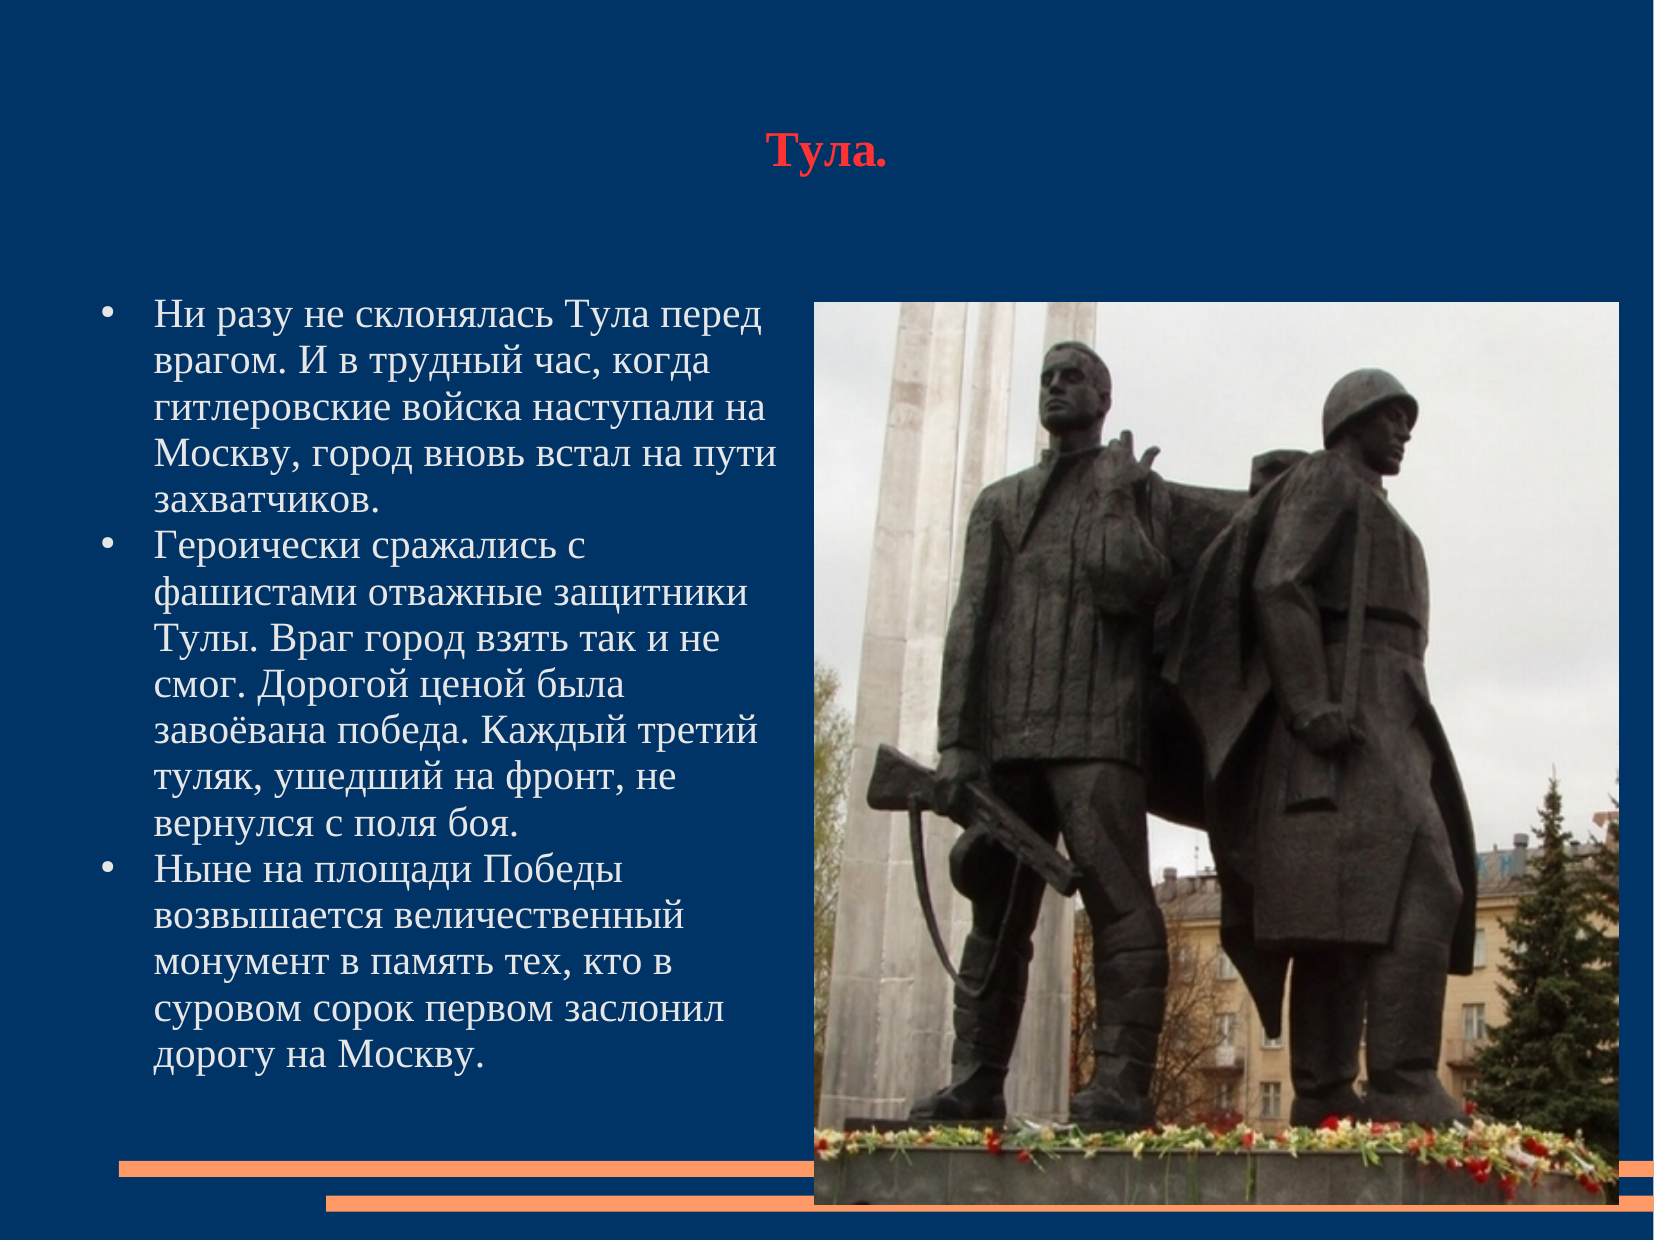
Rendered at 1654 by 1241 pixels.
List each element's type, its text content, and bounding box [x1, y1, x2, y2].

title Тула. [121, 46, 1534, 254]
picture [814, 302, 1619, 1205]
list Ни разу не склонялась Тула перед врагом. И в трудный час, когда гитлеровские войска наступали на Москву, город вновь встал на пути захватчиков. Героически сражались с фашистами отважные защитники Тулы. Враг город взять так и не смог. Дорогой ценой была завоёвана победа. Каждый третий туляк, ушедший на фронт, не вернулся с поля боя. Ныне на площади Победы возвышается величественный монумент в память тех, кто в суровом сорок первом заслонил дорогу на Москву. [82, 290, 792, 1109]
